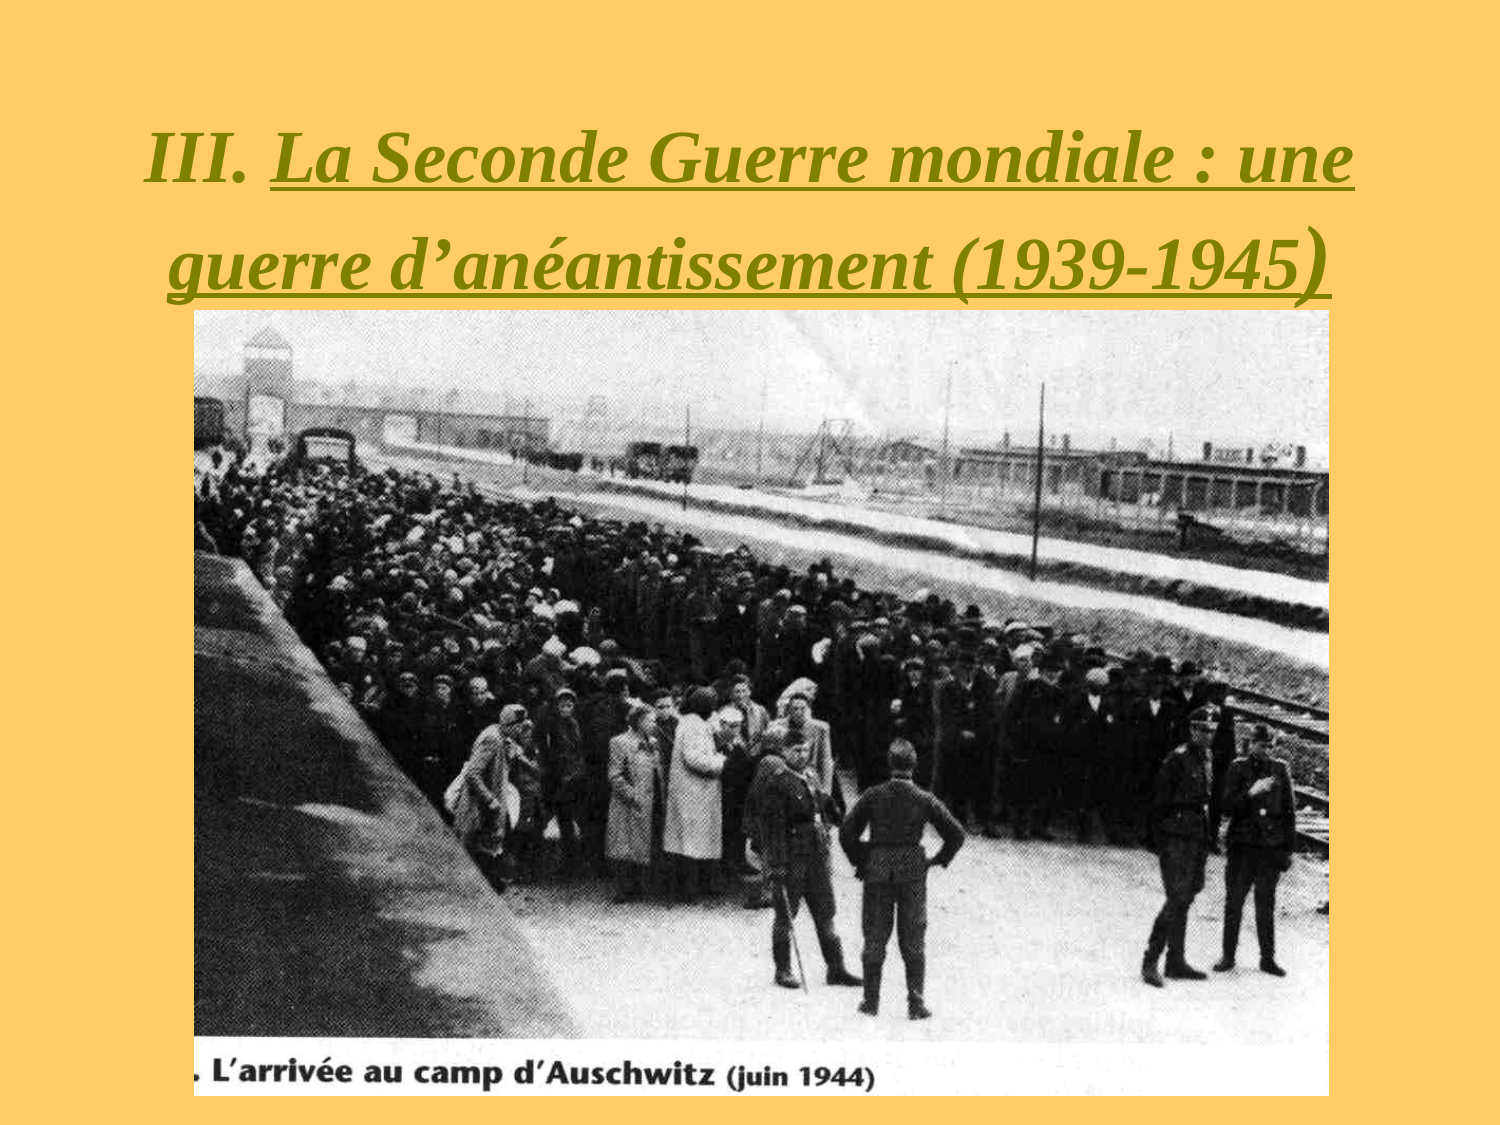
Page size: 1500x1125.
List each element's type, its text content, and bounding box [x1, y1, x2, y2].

title III. La Seconde Guerre mondiale : une guerre d’anéantissement (1939-1945) [112, 99, 1388, 288]
picture [194, 310, 1329, 1096]
